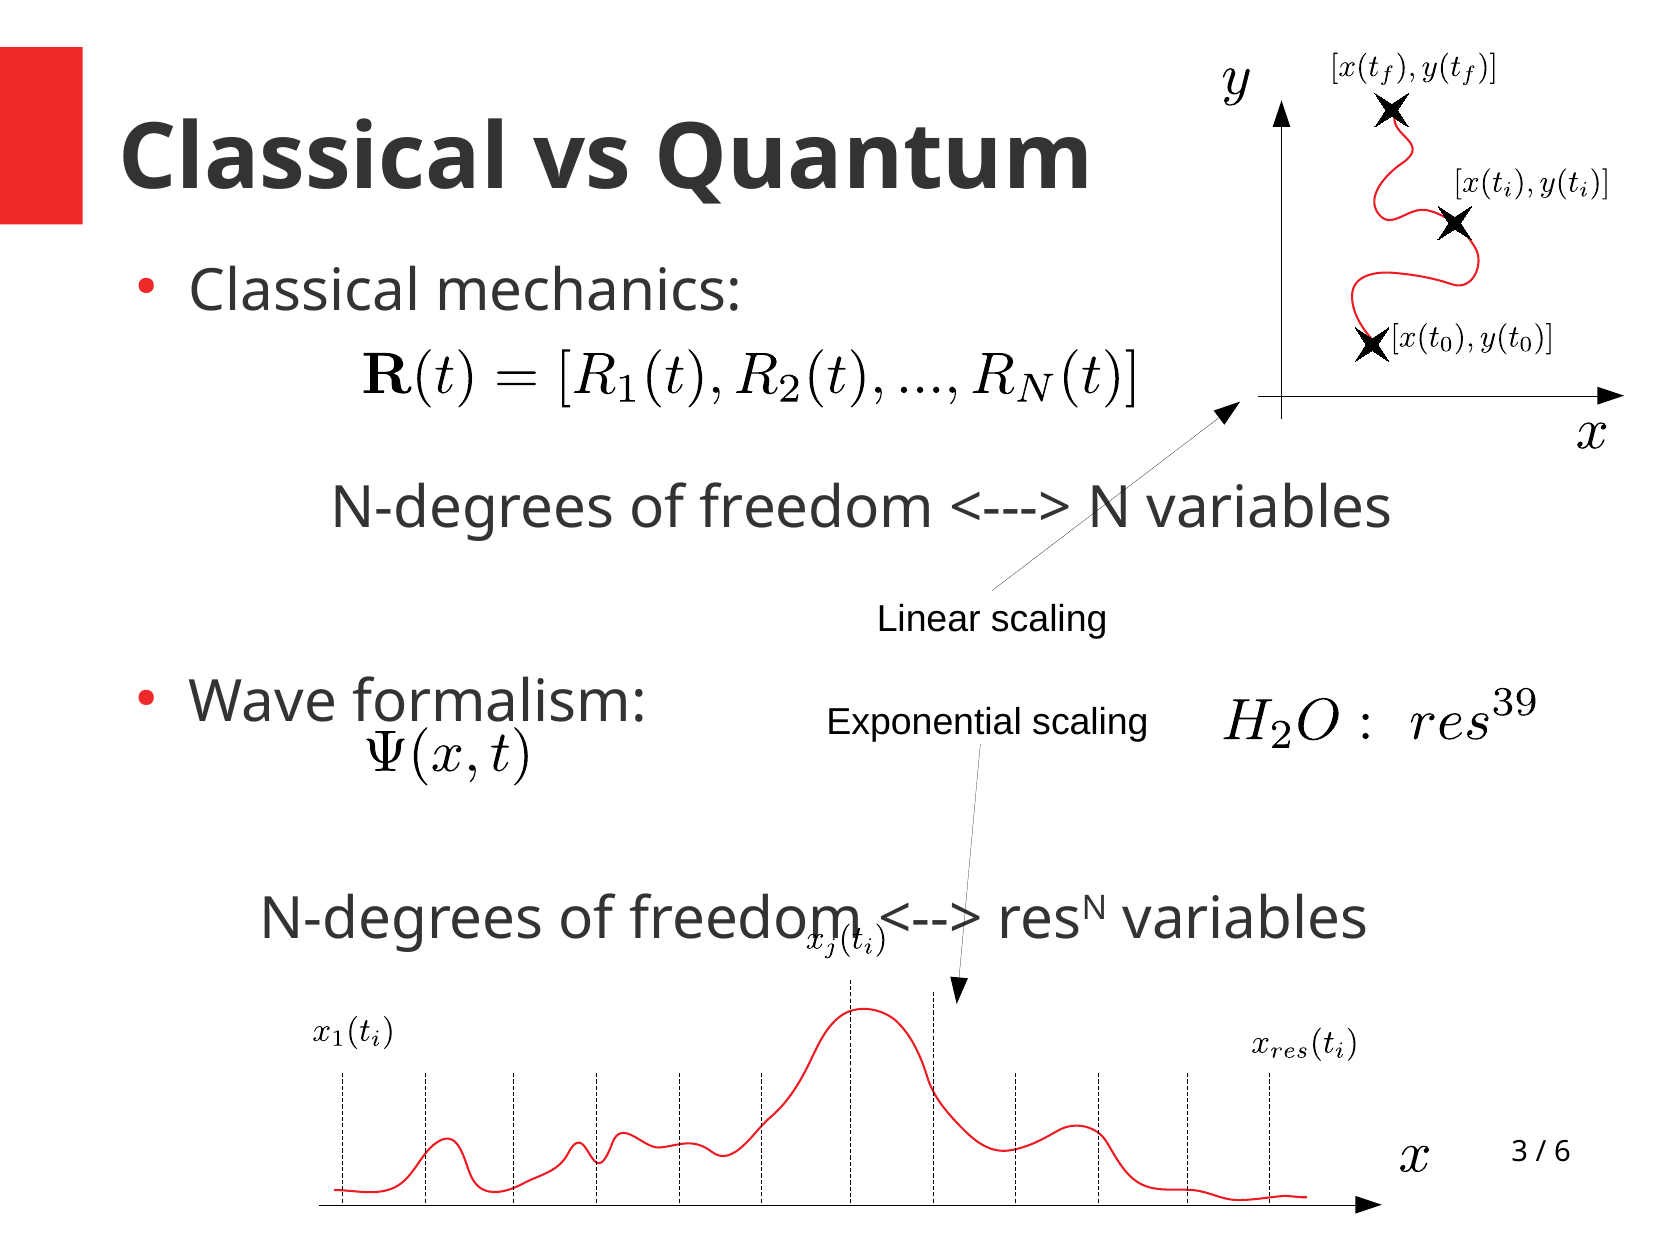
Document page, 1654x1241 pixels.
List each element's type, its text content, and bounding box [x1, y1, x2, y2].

text_box [1400, 1145, 1430, 1173]
text_box [1480, 332, 1496, 353]
text_box [458, 349, 473, 408]
text_box [1492, 172, 1503, 193]
text_box [1271, 1047, 1283, 1058]
text_box [1462, 177, 1479, 193]
text_box [665, 356, 684, 394]
title Classical vs Quantum [118, 49, 1571, 257]
text_box [850, 349, 865, 408]
text_box [1462, 65, 1475, 86]
text_box [1252, 1037, 1269, 1054]
text_box [1333, 52, 1338, 84]
text_box [1429, 326, 1439, 347]
text_box [1339, 62, 1355, 77]
text_box [514, 727, 528, 786]
text_box [1441, 336, 1452, 352]
text_box [349, 1015, 358, 1050]
text_box [1313, 1027, 1321, 1061]
text_box [562, 349, 571, 408]
text_box [413, 727, 428, 786]
text_box [619, 374, 635, 402]
text_box [1298, 697, 1339, 741]
text_box [1368, 56, 1379, 77]
text_box [1456, 168, 1462, 200]
text_box [313, 1026, 330, 1042]
text_box [1602, 168, 1607, 200]
text_box [972, 353, 1015, 395]
text_box [371, 1035, 380, 1047]
text_box [1482, 168, 1491, 200]
text_box [1381, 65, 1393, 86]
text_box [874, 386, 882, 405]
text_box [435, 356, 454, 394]
text_box [1063, 349, 1078, 408]
text_box [1508, 326, 1519, 347]
text_box [864, 943, 872, 954]
text_box [852, 927, 863, 949]
text_box [432, 745, 462, 772]
text_box [1499, 323, 1507, 355]
text_box [1468, 343, 1473, 353]
text_box Exponential scaling [811, 693, 1164, 751]
text_box [359, 1019, 370, 1042]
text_box [1520, 336, 1531, 352]
text_box [1558, 168, 1567, 200]
text_box [1515, 168, 1523, 200]
text_box [1223, 699, 1273, 740]
text_box [366, 731, 405, 771]
text_box [1222, 68, 1250, 106]
text_box [824, 943, 835, 959]
text_box [1125, 349, 1134, 408]
text_box [712, 386, 720, 405]
text_box [383, 1015, 392, 1050]
text_box [876, 923, 885, 957]
text_box [1362, 732, 1369, 740]
text_box [1359, 52, 1367, 84]
text_box [1355, 327, 1389, 362]
text_box [1490, 52, 1495, 84]
text_box [1374, 93, 1409, 127]
text_box [1439, 713, 1463, 740]
text_box [1105, 349, 1119, 408]
text_box [468, 764, 476, 783]
text_box [1335, 1047, 1343, 1058]
text_box [1455, 323, 1463, 355]
text_box [1528, 188, 1532, 198]
text_box [735, 353, 778, 395]
text_box [1568, 172, 1579, 193]
text_box [900, 386, 908, 394]
text_box [1397, 52, 1405, 84]
text_box [1437, 206, 1472, 240]
text_box [1422, 62, 1437, 83]
text_box [573, 353, 616, 395]
text_box [806, 933, 824, 949]
text_box [933, 386, 940, 394]
text_box [1347, 1027, 1356, 1061]
text_box [1419, 323, 1427, 355]
text_box [647, 349, 661, 408]
text_box [1393, 323, 1399, 355]
text_box [1399, 332, 1416, 347]
text_box [491, 734, 510, 772]
text_box [1082, 356, 1101, 394]
text_box [1362, 713, 1369, 721]
text_box [780, 374, 799, 402]
text_box [1580, 186, 1587, 197]
text_box [1410, 72, 1414, 83]
text_box [363, 352, 412, 394]
text_box [841, 923, 850, 957]
text_box [417, 349, 431, 408]
text_box [1467, 713, 1489, 740]
text_box [688, 349, 703, 408]
text_box [1271, 720, 1291, 748]
text_box [1540, 177, 1555, 199]
text_box [949, 386, 957, 405]
text_box [497, 382, 536, 386]
text_box [1546, 323, 1551, 355]
text_box [1516, 687, 1536, 716]
text_box [1504, 186, 1511, 197]
text_box [1410, 713, 1435, 740]
text_box [1323, 1031, 1334, 1054]
text_box [1450, 56, 1461, 77]
text_box [1577, 422, 1607, 449]
text_box [1493, 687, 1513, 716]
text_box Linear scaling [862, 590, 1123, 648]
text_box [333, 1030, 343, 1046]
list Classical mechanics: N-degrees of freedom <---> N variables Wave formalism: N-degrees of freedom <--> resN variables [1282, 248, 1536, 396]
text_box [1284, 1047, 1295, 1058]
text_box [1297, 1047, 1307, 1058]
text_box [1479, 52, 1487, 84]
text_box [827, 356, 846, 394]
text_box [1591, 168, 1599, 200]
text_box [916, 386, 924, 394]
text_box [1017, 373, 1054, 402]
list Classical mechanics: N-degrees of freedom <---> N variables Wave formalism: N-degrees of freedom <--> resN variables [118, 248, 1536, 968]
text_box [809, 349, 824, 408]
text_box [1535, 323, 1543, 355]
text_box [1440, 52, 1449, 84]
